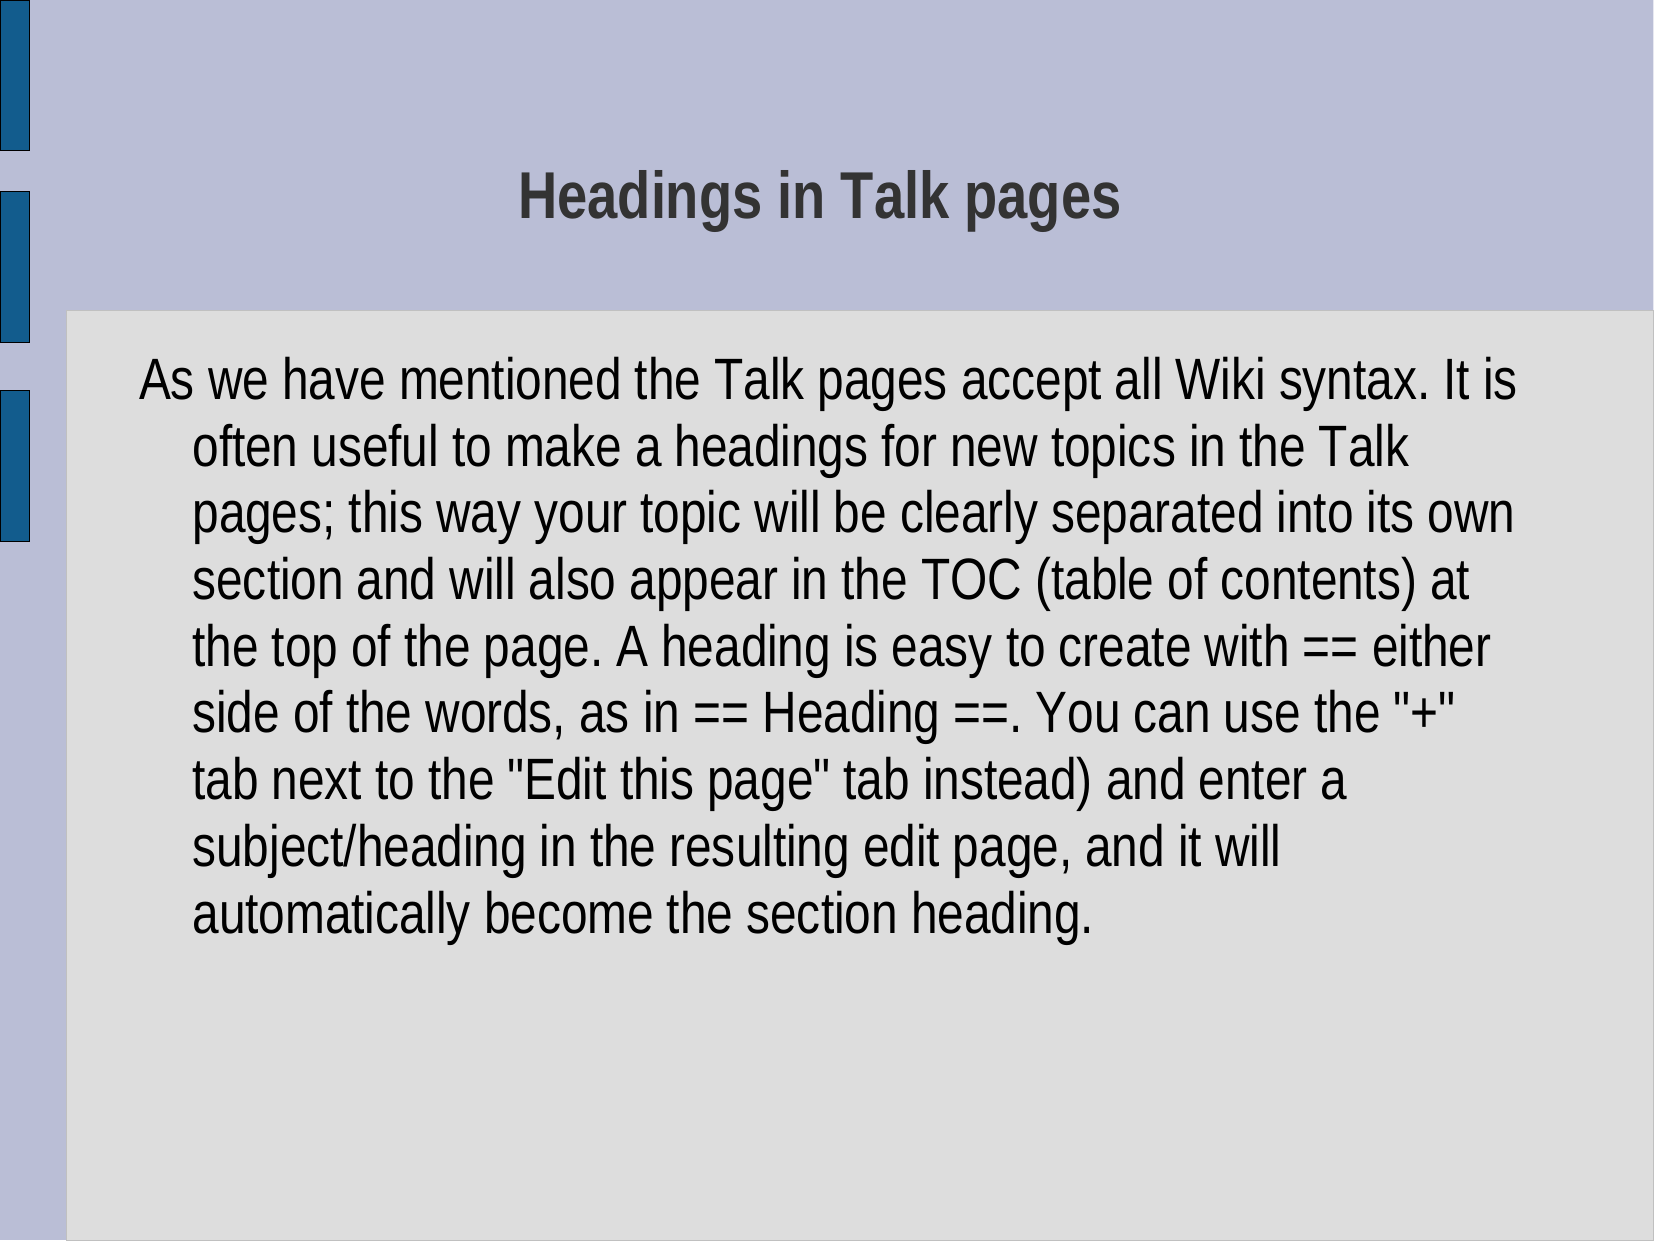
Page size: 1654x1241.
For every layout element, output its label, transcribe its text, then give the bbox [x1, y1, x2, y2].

title Headings in Talk pages [121, 91, 1534, 299]
list As we have mentioned the Talk pages accept all Wiki syntax. It is often useful to make a headings for new topics in the Talk pages; this way your topic will be clearly separated into its own section and will also appear in the TOC (table of contents) at the top of the page. A heading is easy to create with == either side of the words, as in == Heading ==. You can use the "+" tab next to the "Edit this page" tab instead) and enter a subject/heading in the resulting edit page, and it will automatically become the section heading. [121, 344, 1534, 1127]
